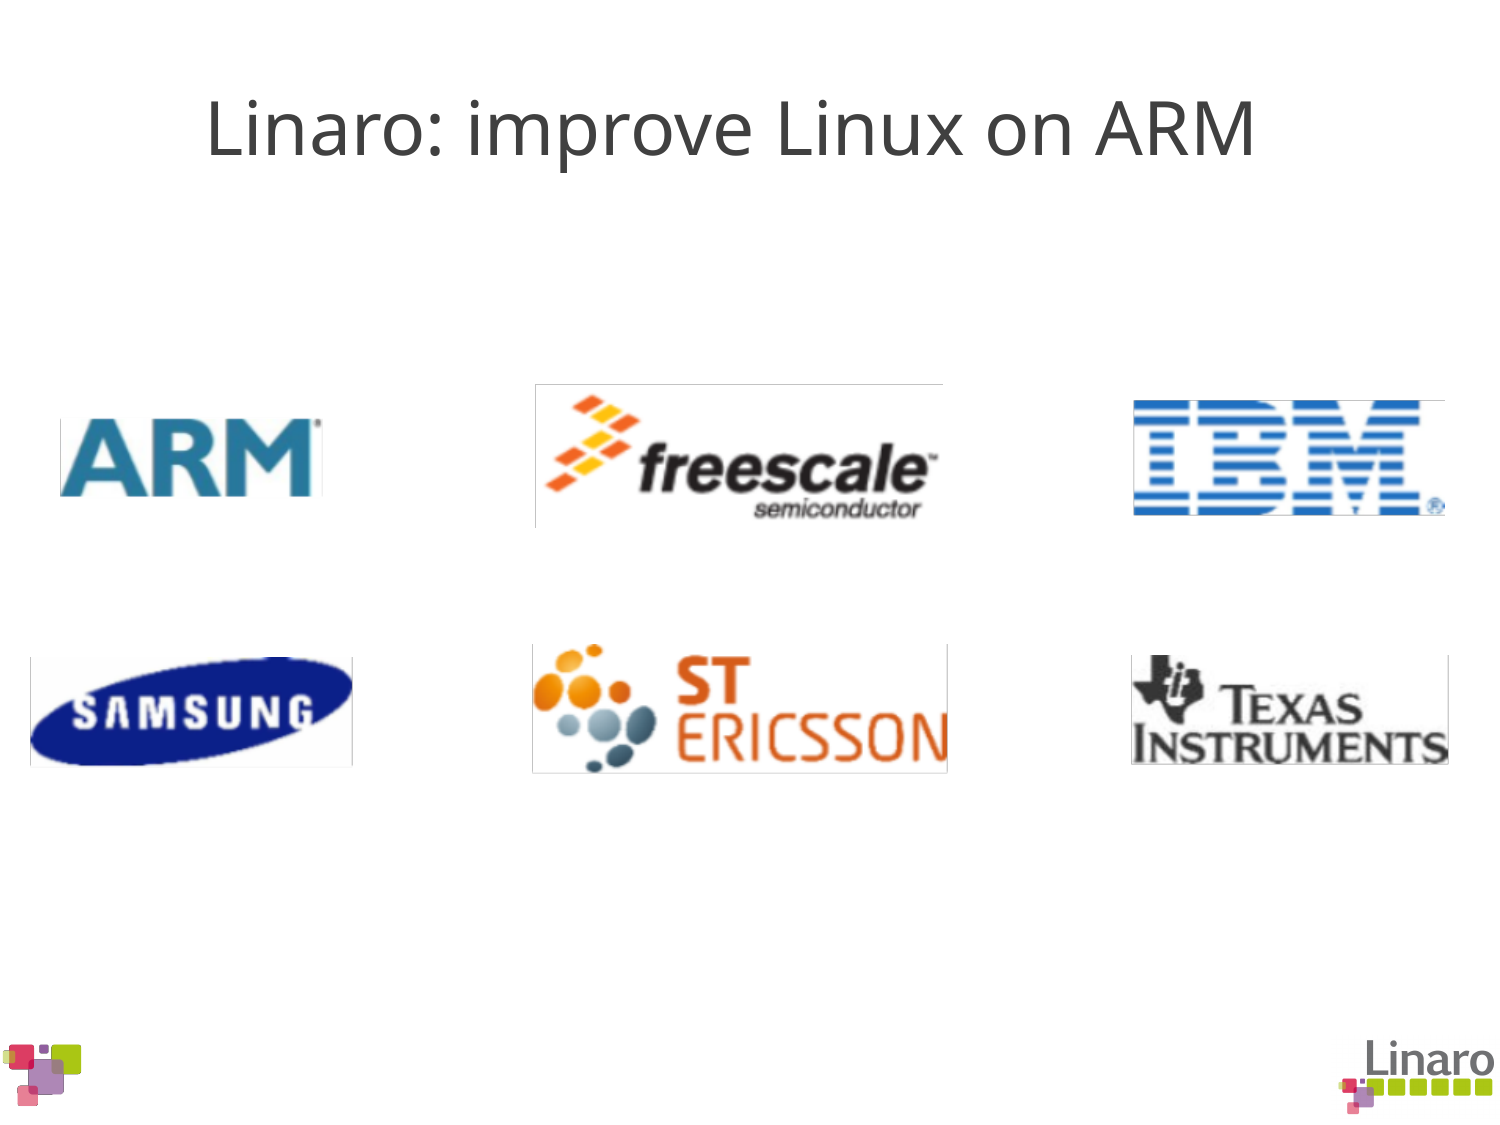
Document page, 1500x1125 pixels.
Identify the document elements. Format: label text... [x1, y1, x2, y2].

picture [1131, 399, 1445, 517]
picture [531, 644, 949, 775]
picture [0, 1041, 84, 1125]
picture [1331, 1035, 1500, 1119]
title Linaro: improve Linux on ARM [56, 27, 1407, 223]
picture [29, 657, 354, 769]
picture [534, 383, 943, 528]
picture [1130, 655, 1450, 766]
picture [59, 416, 324, 500]
